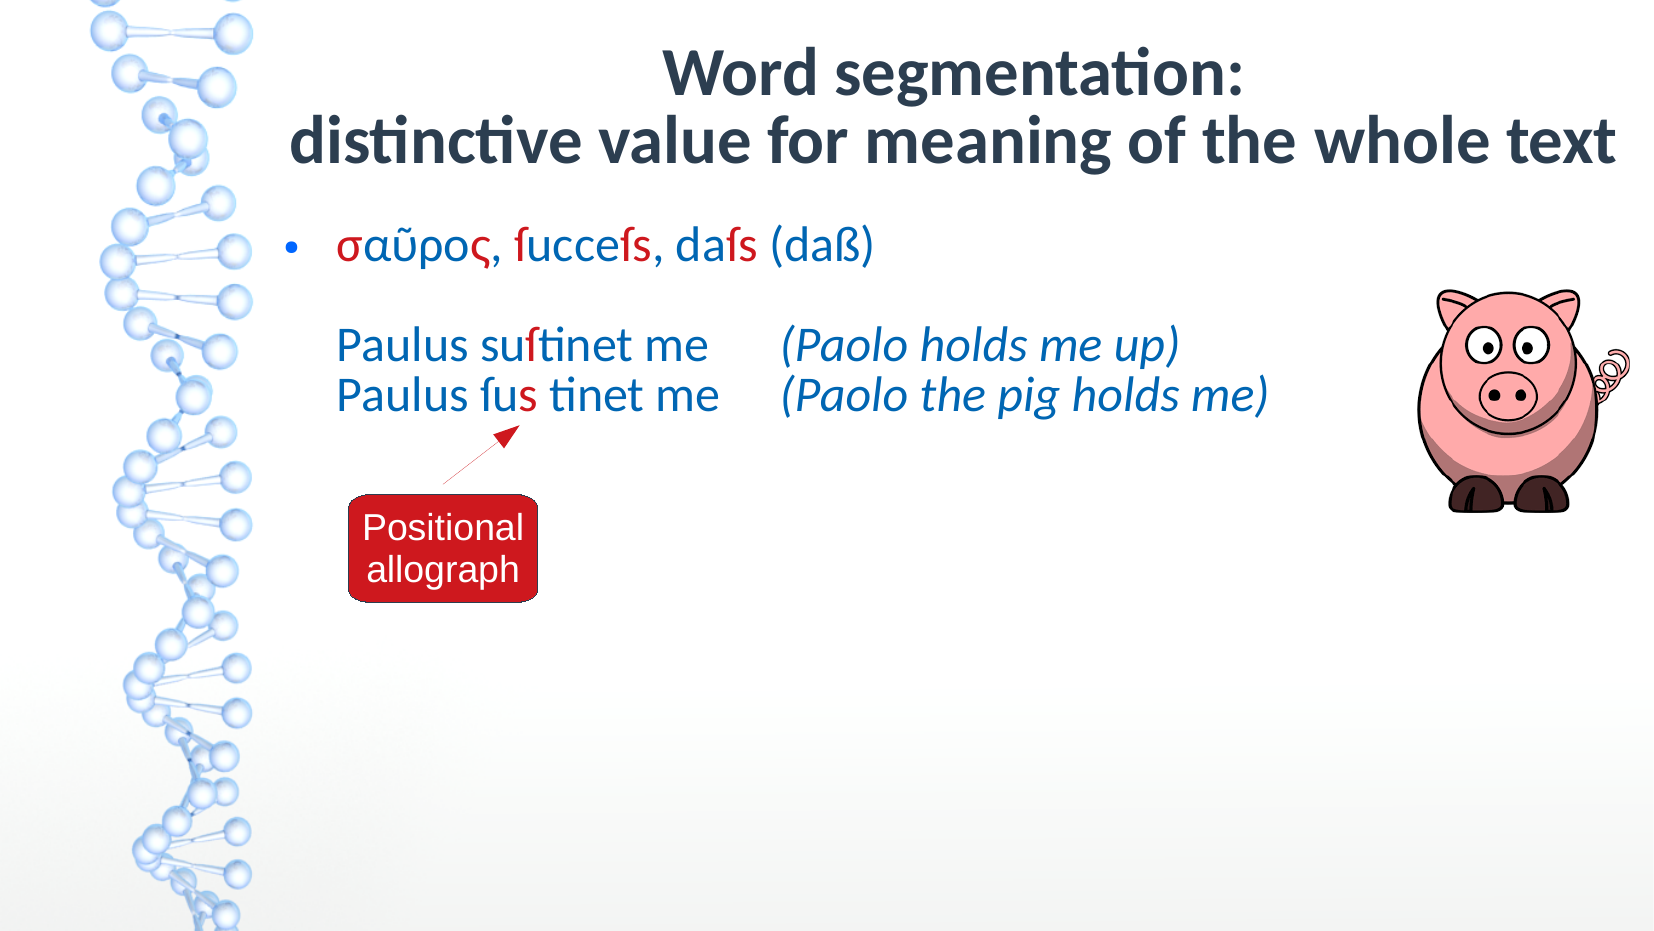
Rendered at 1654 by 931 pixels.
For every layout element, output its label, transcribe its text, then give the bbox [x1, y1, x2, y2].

text_box Positional allograph [348, 494, 538, 603]
picture [0, 0, 1654, 931]
title Word segmentation: distinctive value for meaning of the whole text [265, 35, 1642, 189]
list σαῦρος, ſucceſs, daſs (daß) Paulus suſtinet me (Paolo holds me up) Paulus ſus tinet me (Paolo the pig holds me) [265, 224, 1595, 764]
